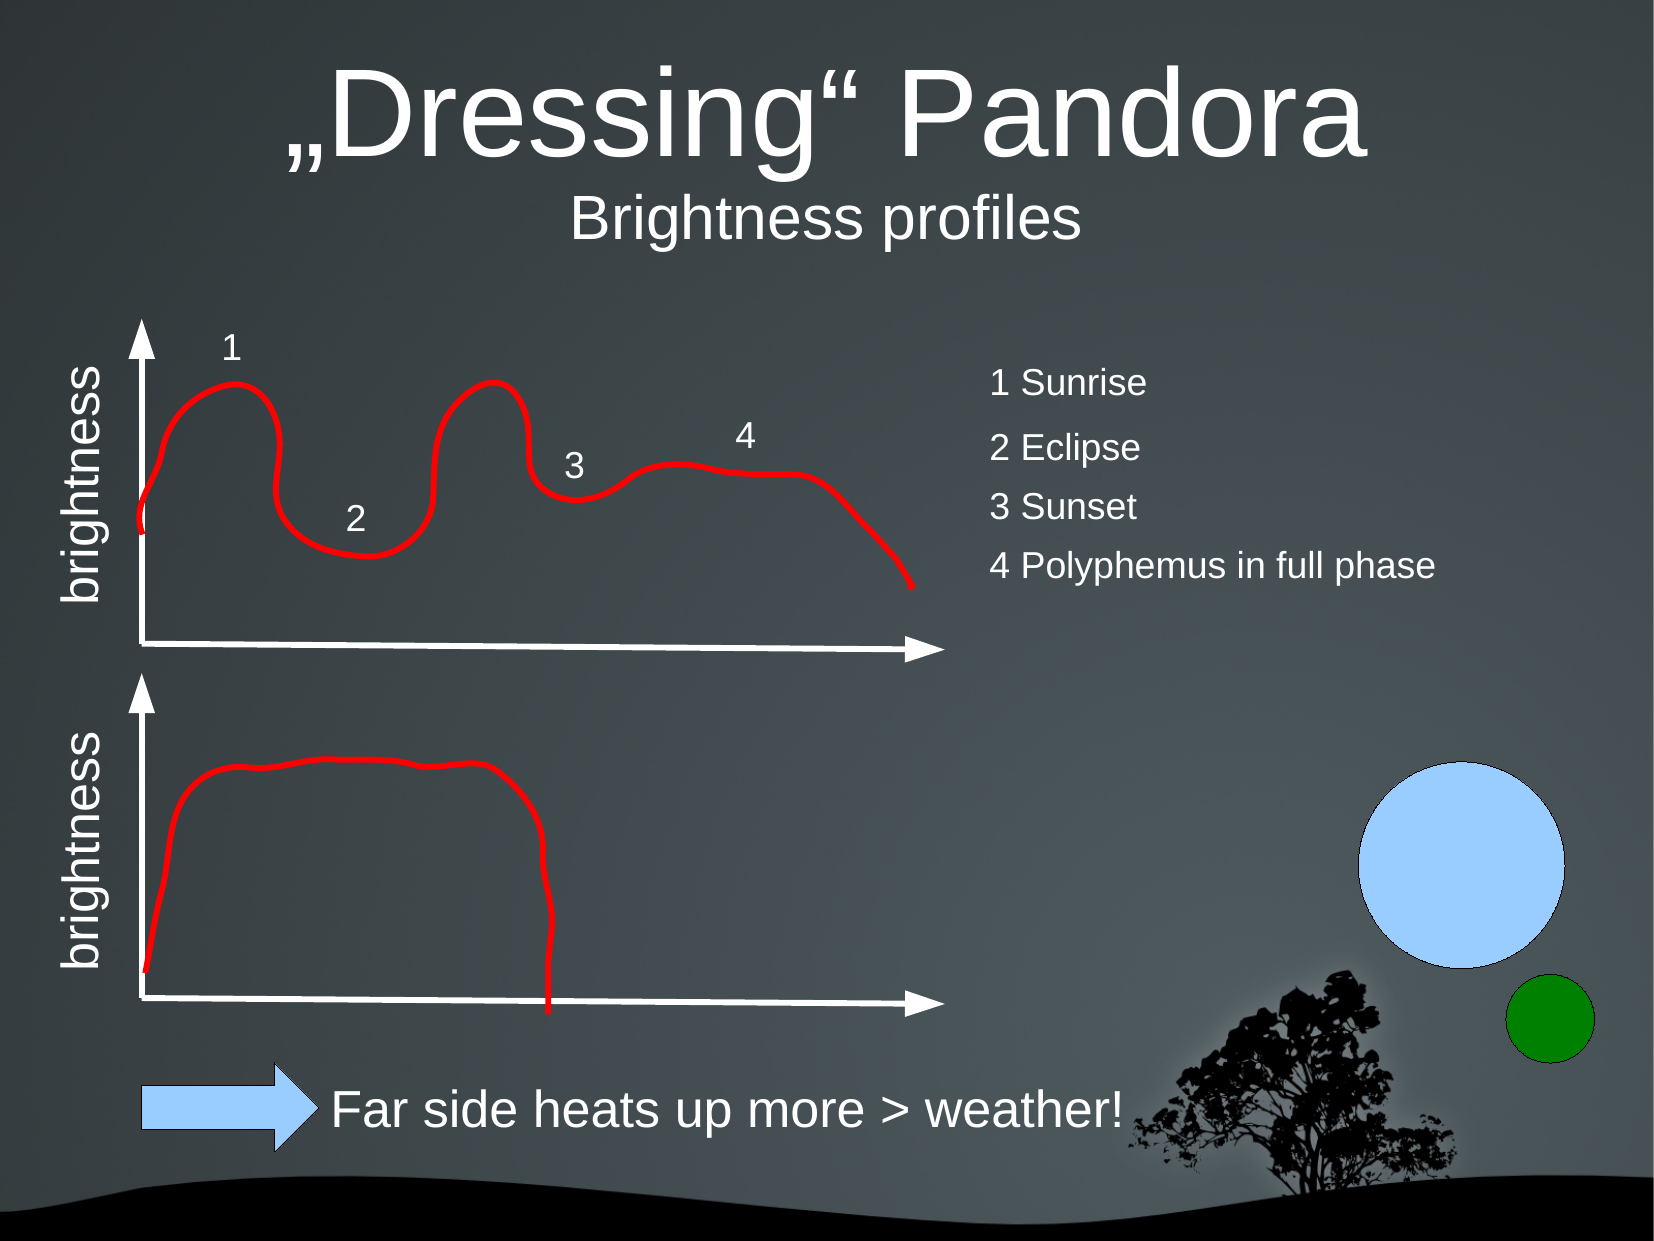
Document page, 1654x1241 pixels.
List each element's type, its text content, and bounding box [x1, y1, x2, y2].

text_box 1 [206, 318, 258, 376]
text_box Far side heats up more > weather! [315, 1072, 1140, 1146]
text_box 1 Sunrise [974, 354, 1595, 412]
text_box [1505, 974, 1595, 1064]
text_box 3 Sunset [974, 478, 1595, 536]
text_box brightness [44, 690, 119, 987]
text_box brightness [44, 324, 119, 621]
text_box 2 Eclipse [974, 419, 1595, 477]
text_box [141, 1062, 315, 1152]
text_box 4 [720, 407, 774, 465]
text_box 3 [549, 437, 600, 502]
picture [0, 0, 1654, 1241]
text_box „Dressing“ Pandora Brightness profiles [194, 35, 1459, 260]
text_box [1358, 761, 1566, 969]
text_box 4 Polyphemus in full phase [974, 537, 1595, 595]
text_box 2 [330, 490, 384, 547]
